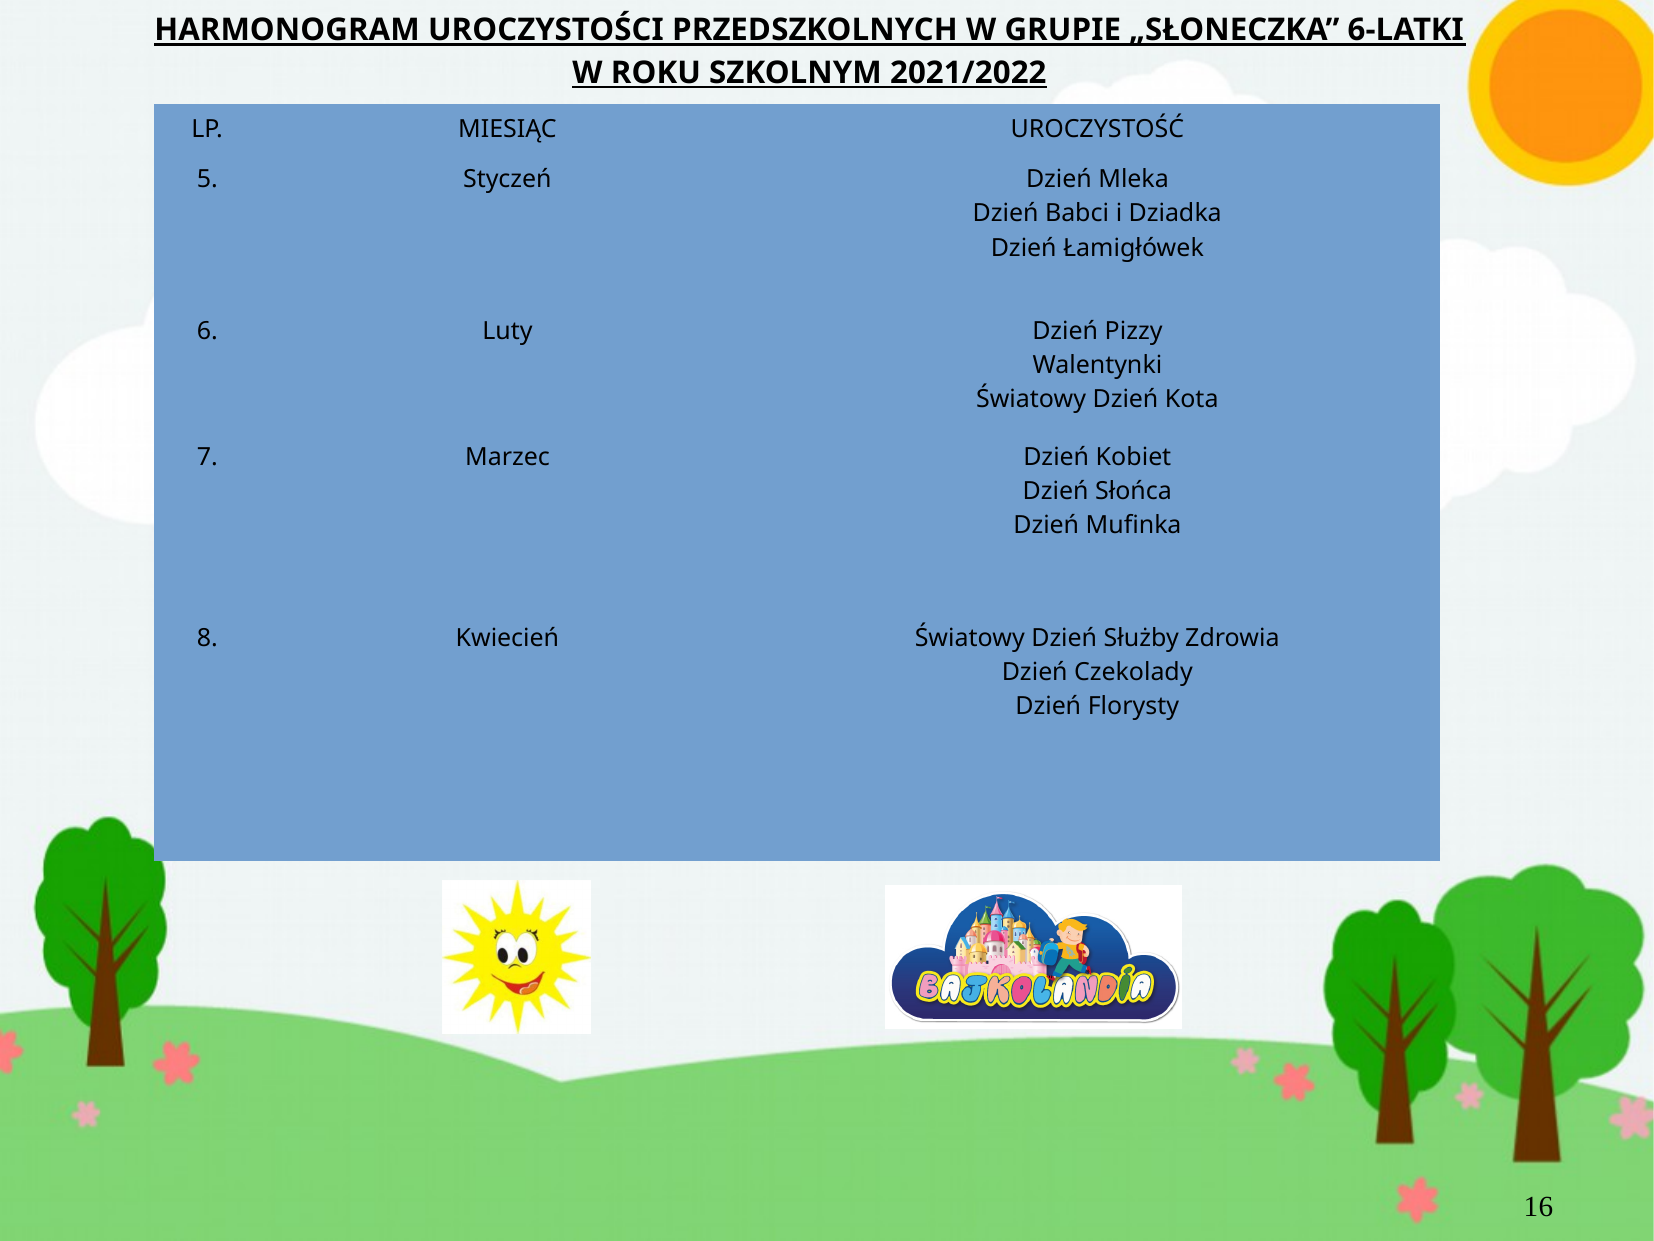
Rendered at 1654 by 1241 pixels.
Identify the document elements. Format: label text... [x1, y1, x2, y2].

table_cell 8. [154, 613, 260, 861]
table_cell Marzec [260, 431, 755, 613]
table_cell 6. [154, 306, 260, 431]
table_cell Dzień Mleka Dzień Babci i Dziadka Dzień Łamigłówek [755, 154, 1440, 306]
table_header LP. [154, 104, 260, 154]
table_cell 7. [154, 431, 260, 613]
table_cell Światowy Dzień Służby Zdrowia Dzień Czekolady Dzień Florysty [755, 613, 1440, 861]
table_cell Kwiecień [260, 613, 755, 861]
text_box HARMONOGRAM UROCZYSTOŚCI PRZEDSZKOLNYCH W GRUPIE „SŁONECZKA” 6-LATKI W ROKU SZKOLNYM 2021/2022 [114, 0, 1506, 98]
table_cell 5. [154, 154, 260, 306]
picture [442, 880, 591, 1034]
table_cell Dzień Pizzy Walentynki Światowy Dzień Kota [755, 306, 1440, 431]
picture [885, 885, 1182, 1029]
table_header UROCZYSTOŚĆ [755, 104, 1440, 154]
table_cell Dzień Kobiet Dzień Słońca Dzień Mufinka [755, 431, 1440, 613]
table_cell Styczeń [260, 154, 755, 306]
table_header MIESIĄC [260, 104, 755, 154]
text_box [1523, 1187, 1630, 1235]
table_cell Luty [260, 306, 755, 431]
